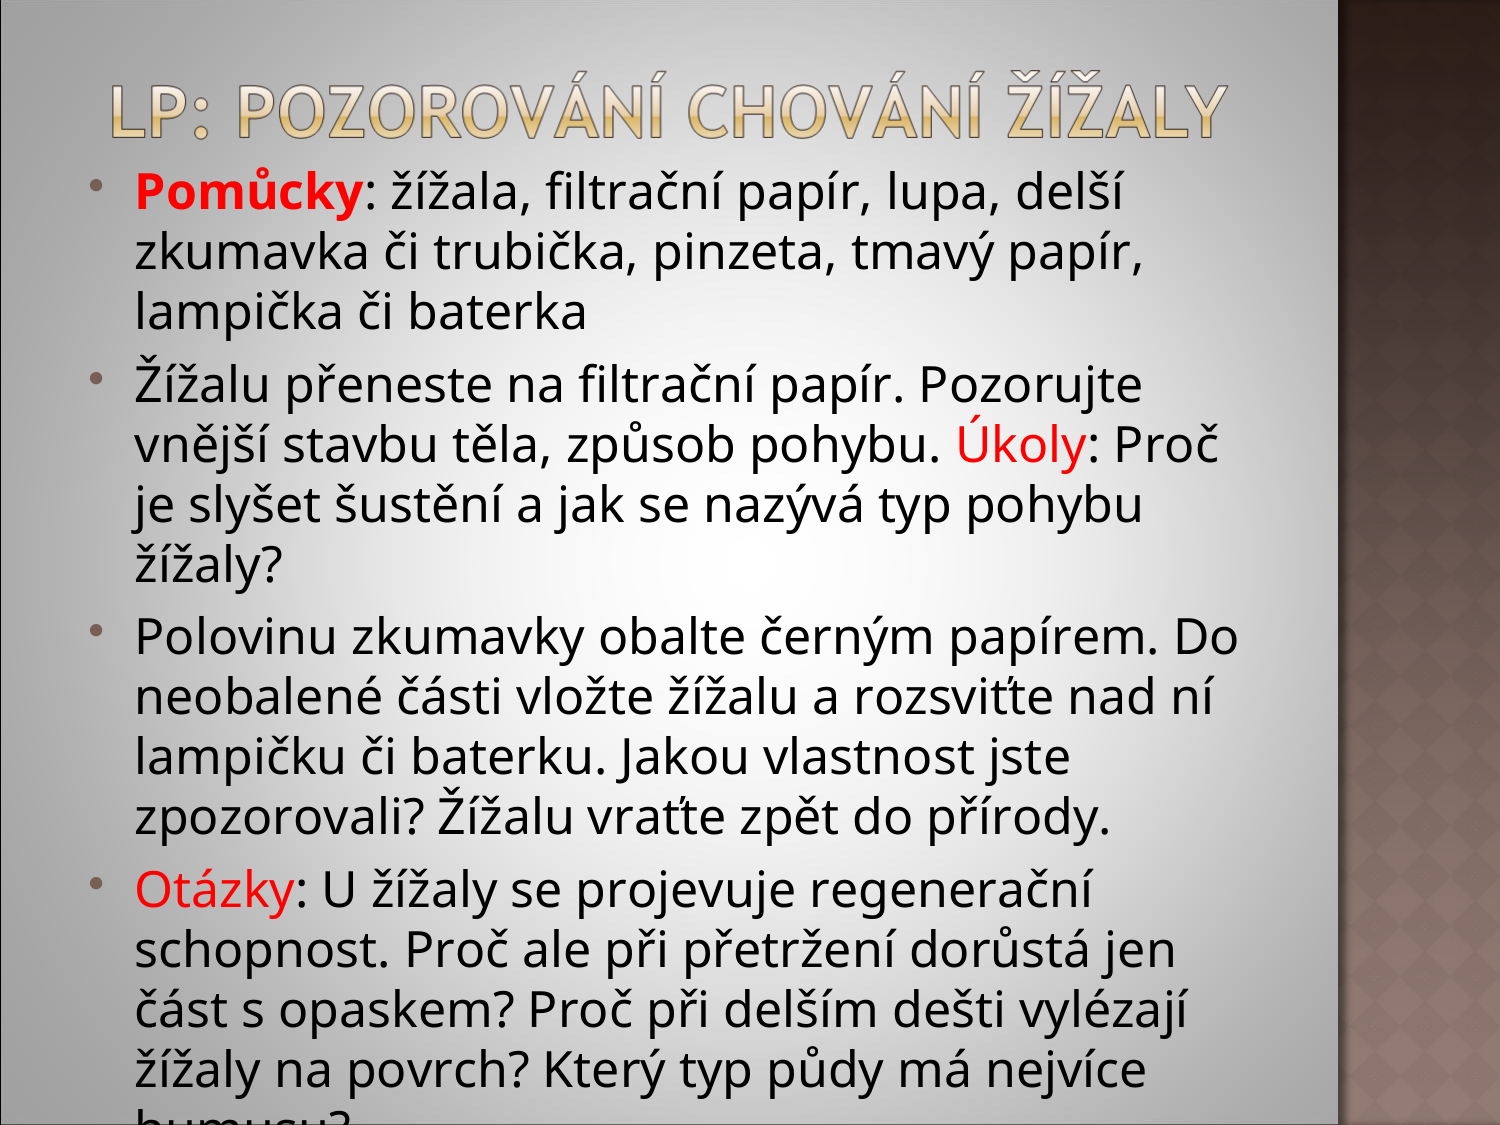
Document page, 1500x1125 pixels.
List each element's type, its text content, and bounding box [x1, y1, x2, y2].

list Pomůcky: žížala, filtrační papír, lupa, delší zkumavka či trubička, pinzeta, tmavý papír, lampička či baterka Žížalu přeneste na filtrační papír. Pozorujte vnější stavbu těla, způsob pohybu. Úkoly: Proč je slyšet šustění a jak se nazývá typ pohybu žížaly? Polovinu zkumavky obalte černým papírem. Do neobalené části vložte žížalu a rozsviťte nad ní lampičku či baterku. Jakou vlastnost jste zpozorovali? Žížalu vraťte zpět do přírody. Otázky: U žížaly se projevuje regenerační schopnost. Proč ale při přetržení dorůstá jen část s opaskem? Proč při delším dešti vylézají žížaly na povrch? Který typ půdy má nejvíce humusu? [75, 152, 1263, 1060]
text_box [65, 45, 1273, 154]
picture [0, 0, 1500, 1125]
